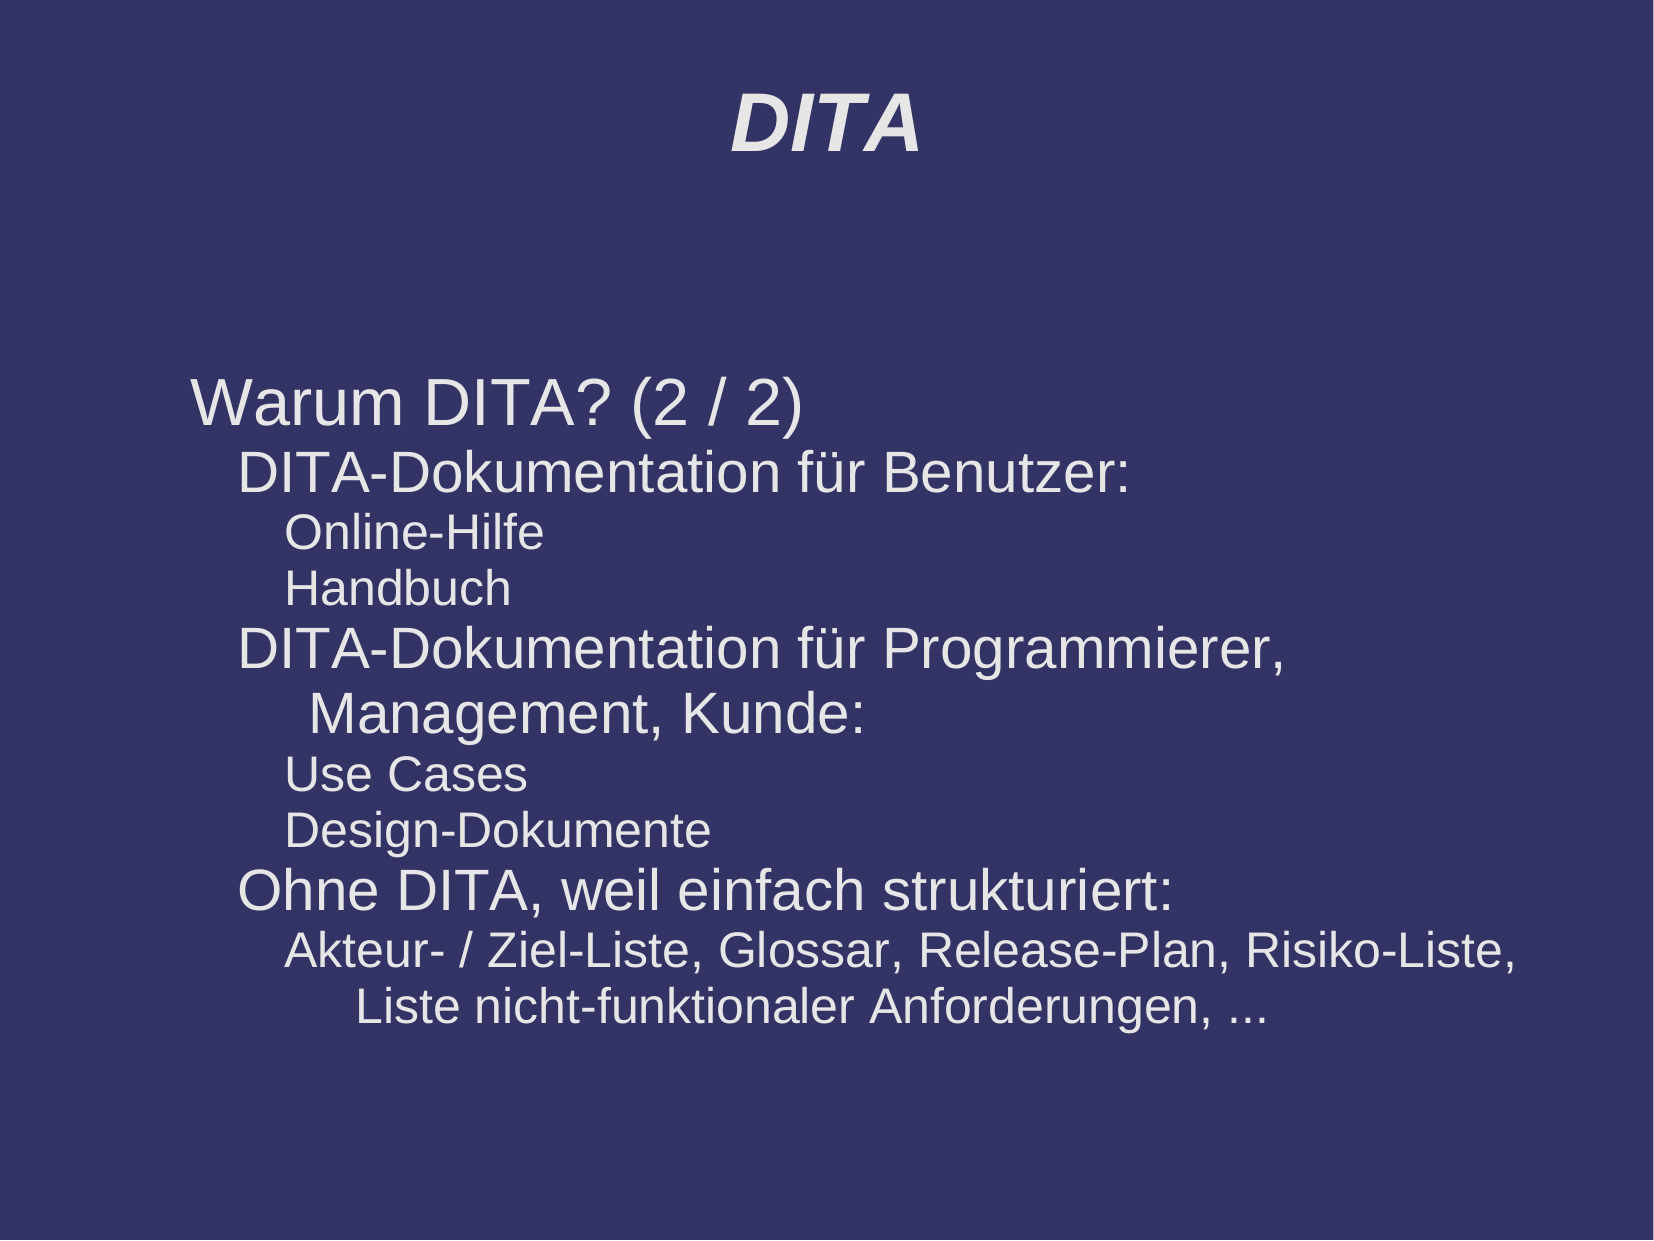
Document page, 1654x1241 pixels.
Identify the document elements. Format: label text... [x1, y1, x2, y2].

title DITA [121, 19, 1534, 227]
list Warum DITA? (2 / 2) DITA-Dokumentation für Benutzer: Online-Hilfe Handbuch DITA-Dokumentation für Programmierer, Management, Kunde: Use Cases Design-Dokumente Ohne DITA, weil einfach strukturiert: Akteur- / Ziel-Liste, Glossar, Release-Plan, Risiko-Liste, Liste nicht-funktionaler Anforderungen, ... [178, 364, 1570, 1147]
